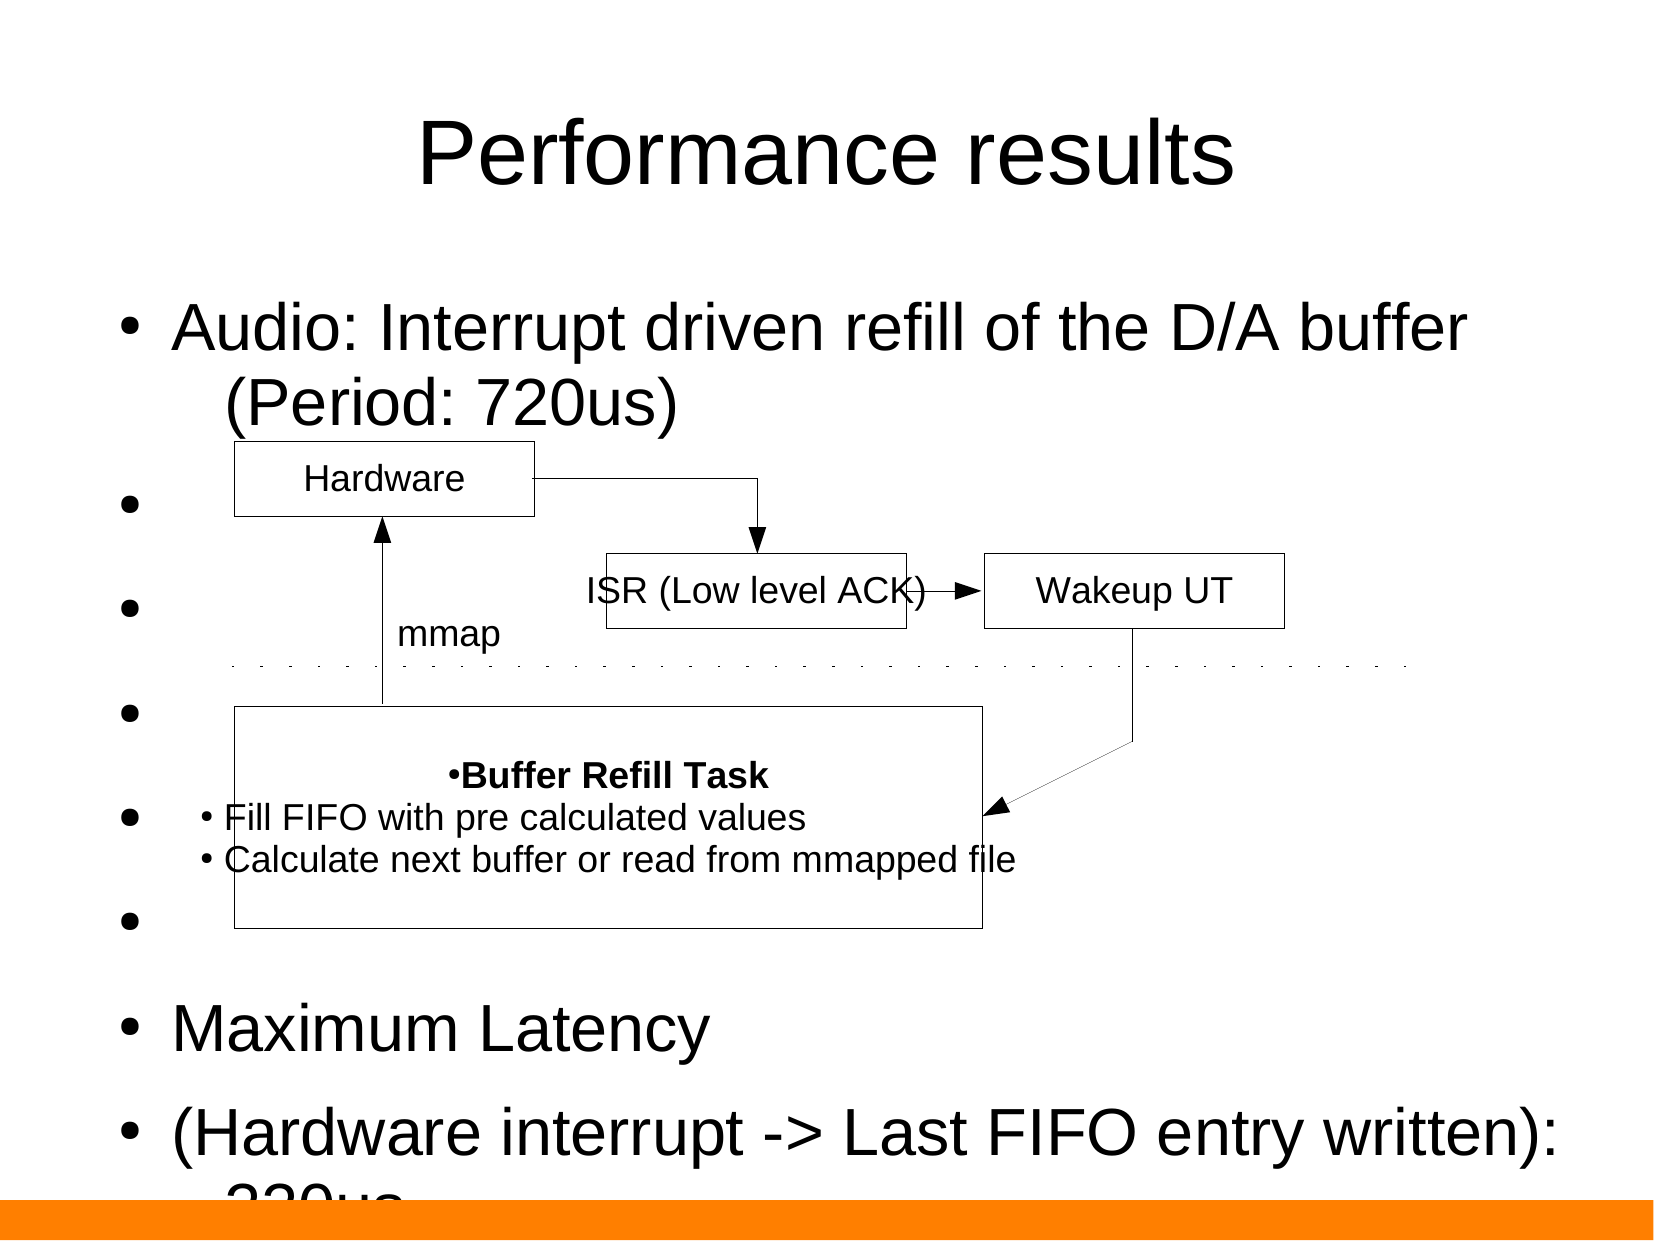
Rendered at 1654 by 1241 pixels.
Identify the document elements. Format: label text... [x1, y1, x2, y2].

list Audio: Interrupt driven refill of the D/A buffer (Period: 720us) Maximum Latency (Hardware interrupt -> Last FIFO entry written): 220us [82, 290, 1571, 1164]
text_box [0, 1200, 1654, 1241]
text_box ISR (Low level ACK) [606, 553, 907, 629]
title Performance results [82, 49, 1571, 257]
text_box Wakeup UT [984, 553, 1285, 629]
text_box mmap [382, 604, 498, 667]
text_box Buffer Refill Task Fill FIFO with pre calculated values Calculate next buffer or read from mmapped file [234, 706, 983, 929]
text_box Hardware [234, 441, 535, 517]
